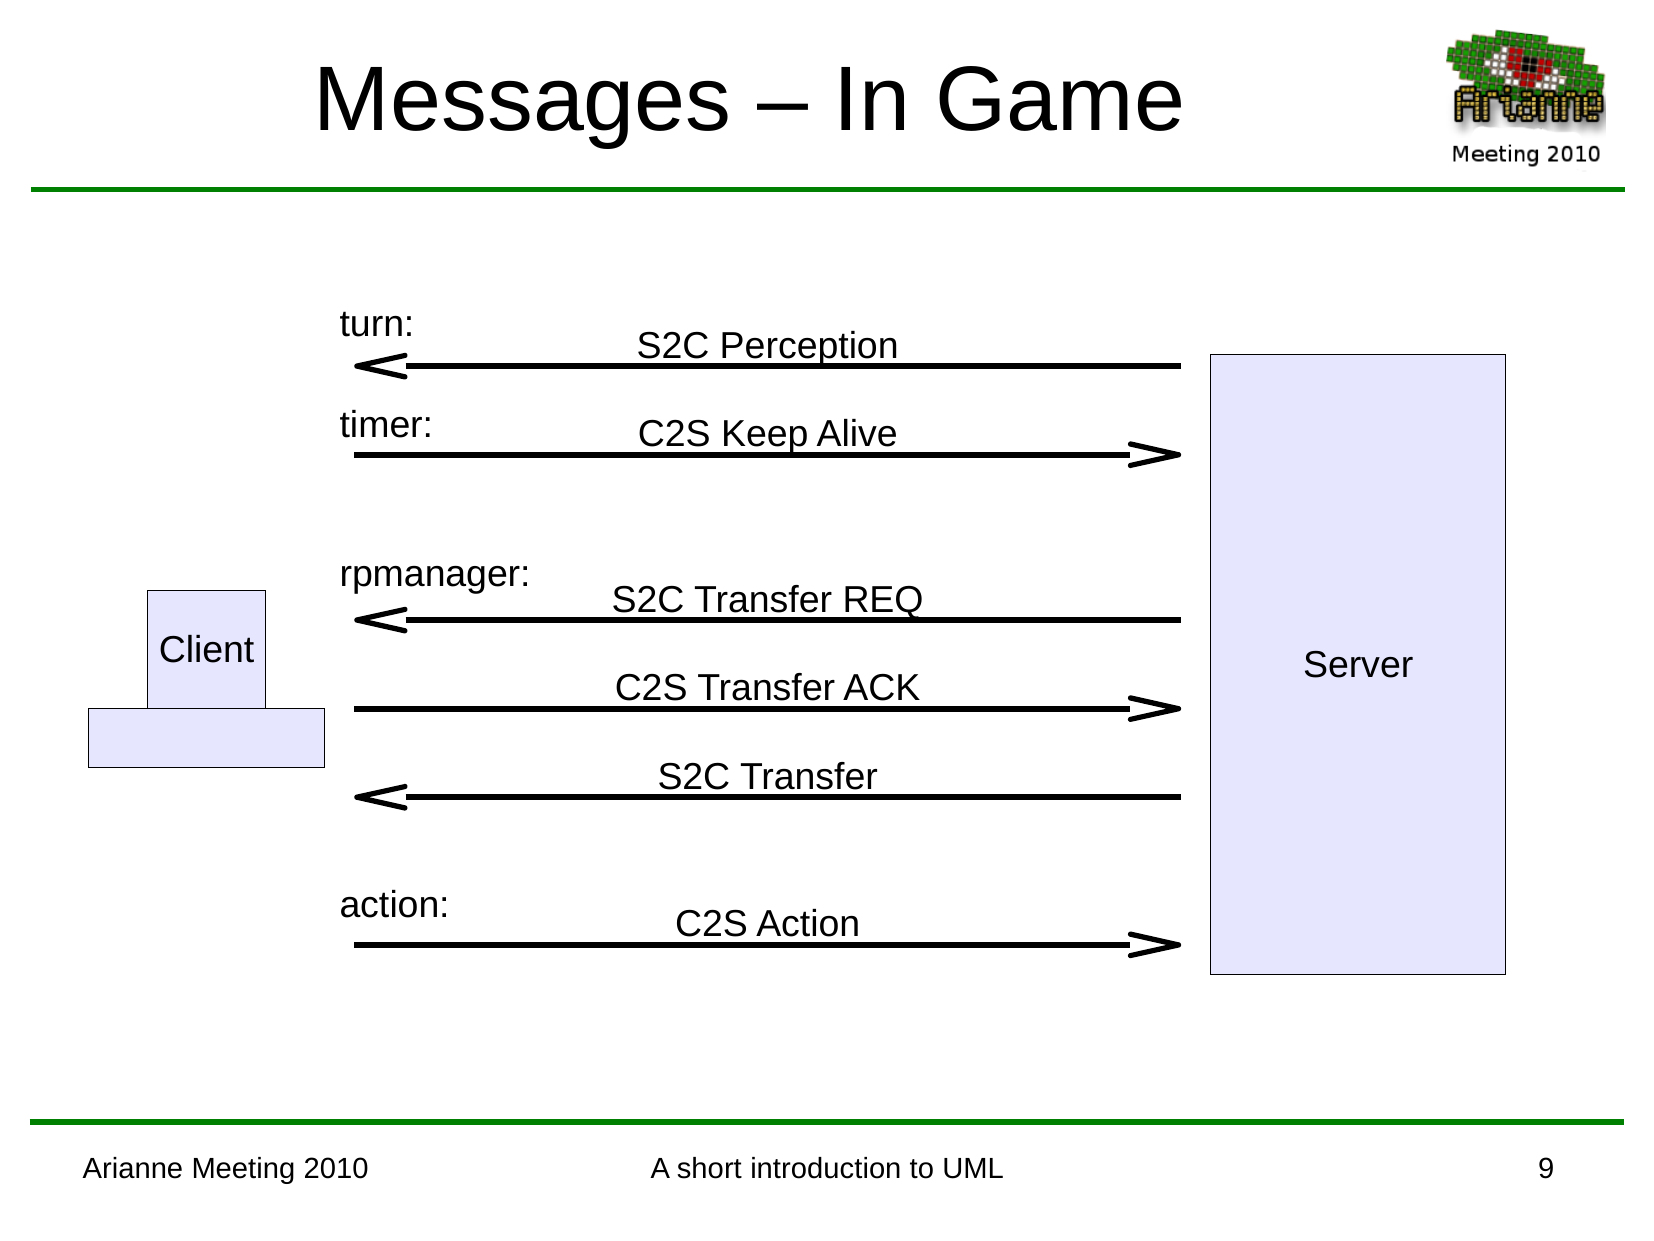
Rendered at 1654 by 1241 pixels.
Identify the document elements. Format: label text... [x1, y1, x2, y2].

text_box rpmanager: [324, 545, 591, 603]
text_box [88, 708, 325, 768]
text_box timer: [324, 395, 473, 453]
text_box action: [324, 876, 591, 934]
picture [1446, 29, 1606, 178]
text_box Server [1210, 354, 1506, 975]
title Messages – In Game [82, 47, 1418, 150]
text_box Client [147, 590, 266, 708]
text_box turn: [324, 295, 430, 353]
